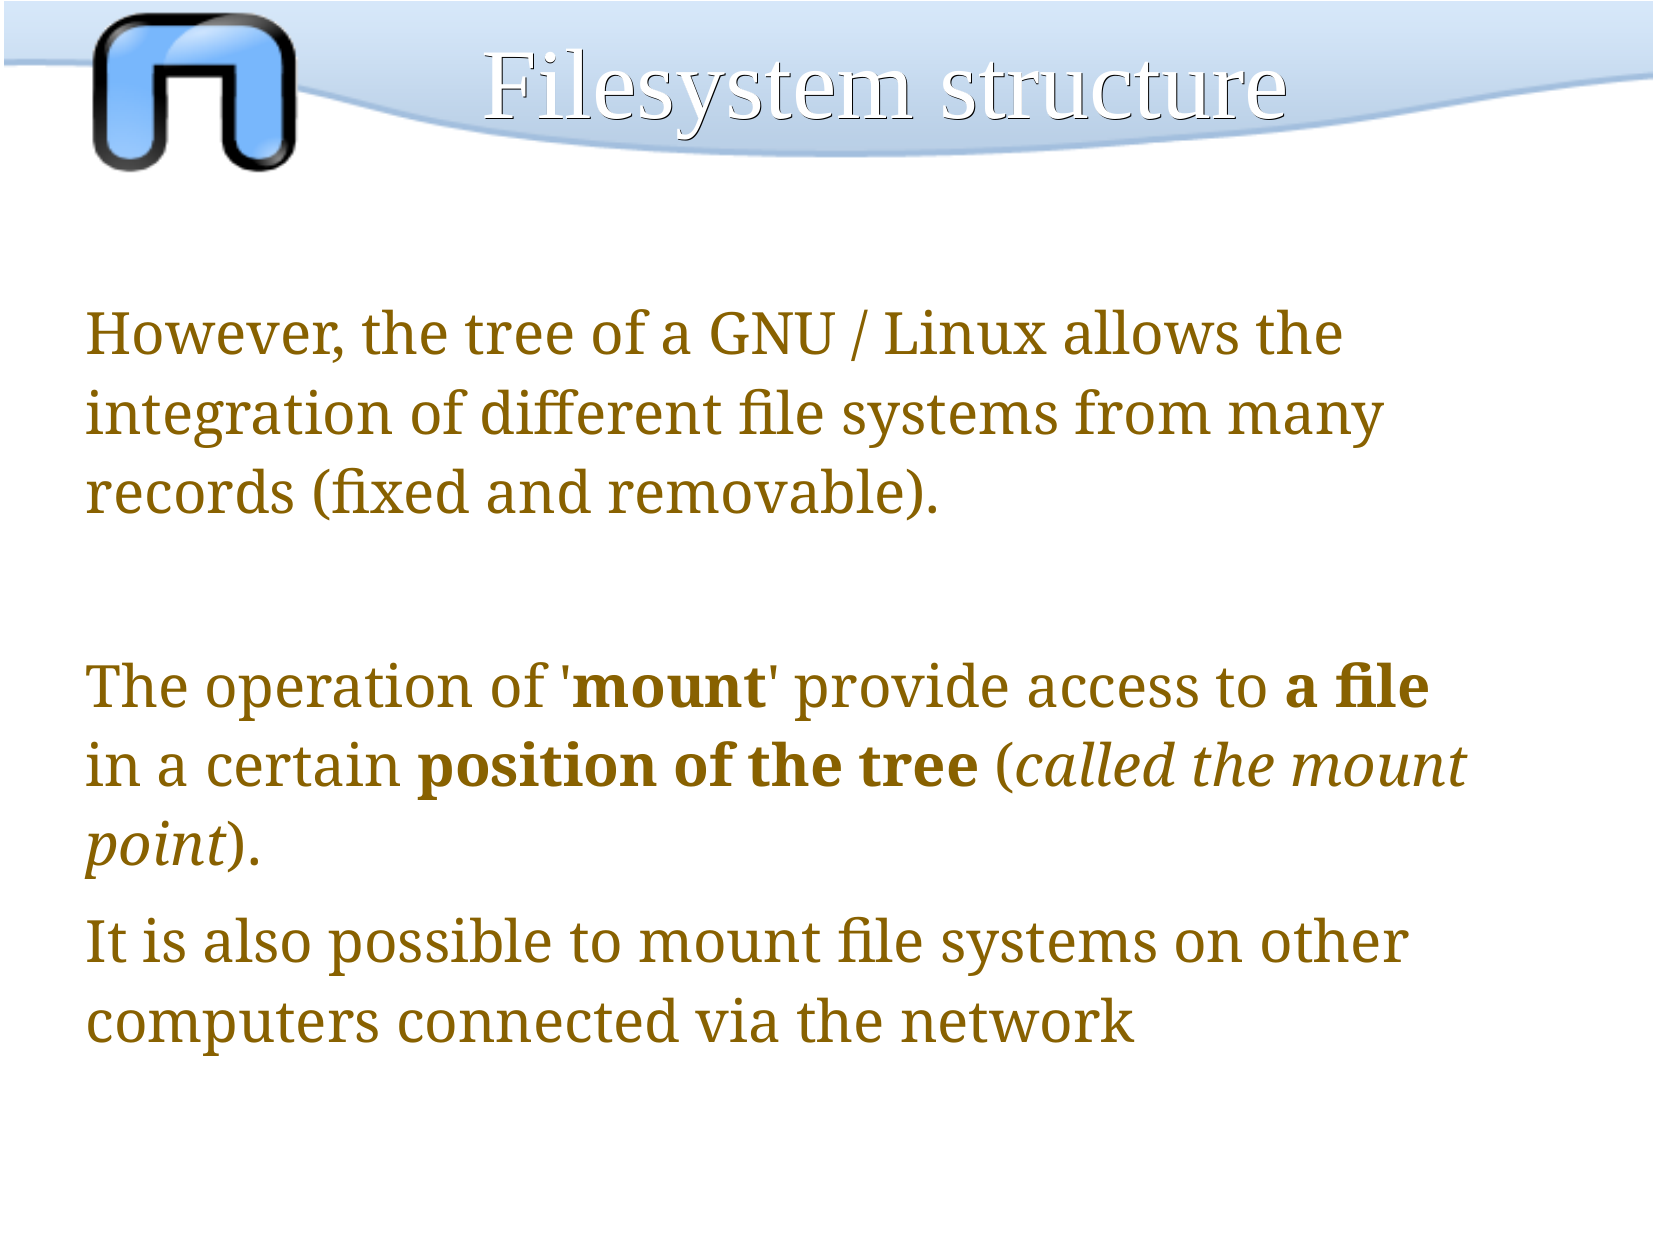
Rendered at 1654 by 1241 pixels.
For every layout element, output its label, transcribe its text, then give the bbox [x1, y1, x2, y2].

picture [0, 0, 1654, 1241]
text_box Filesystem structure [472, 29, 1300, 266]
list However, the tree of a GNU / Linux allows the integration of different file systems from many records (fixed and removable). The operation of 'mount' provide access to a file in a certain position of the tree (called the mount point). It is also possible to mount file systems on other computers connected via the network [85, 292, 1498, 1074]
